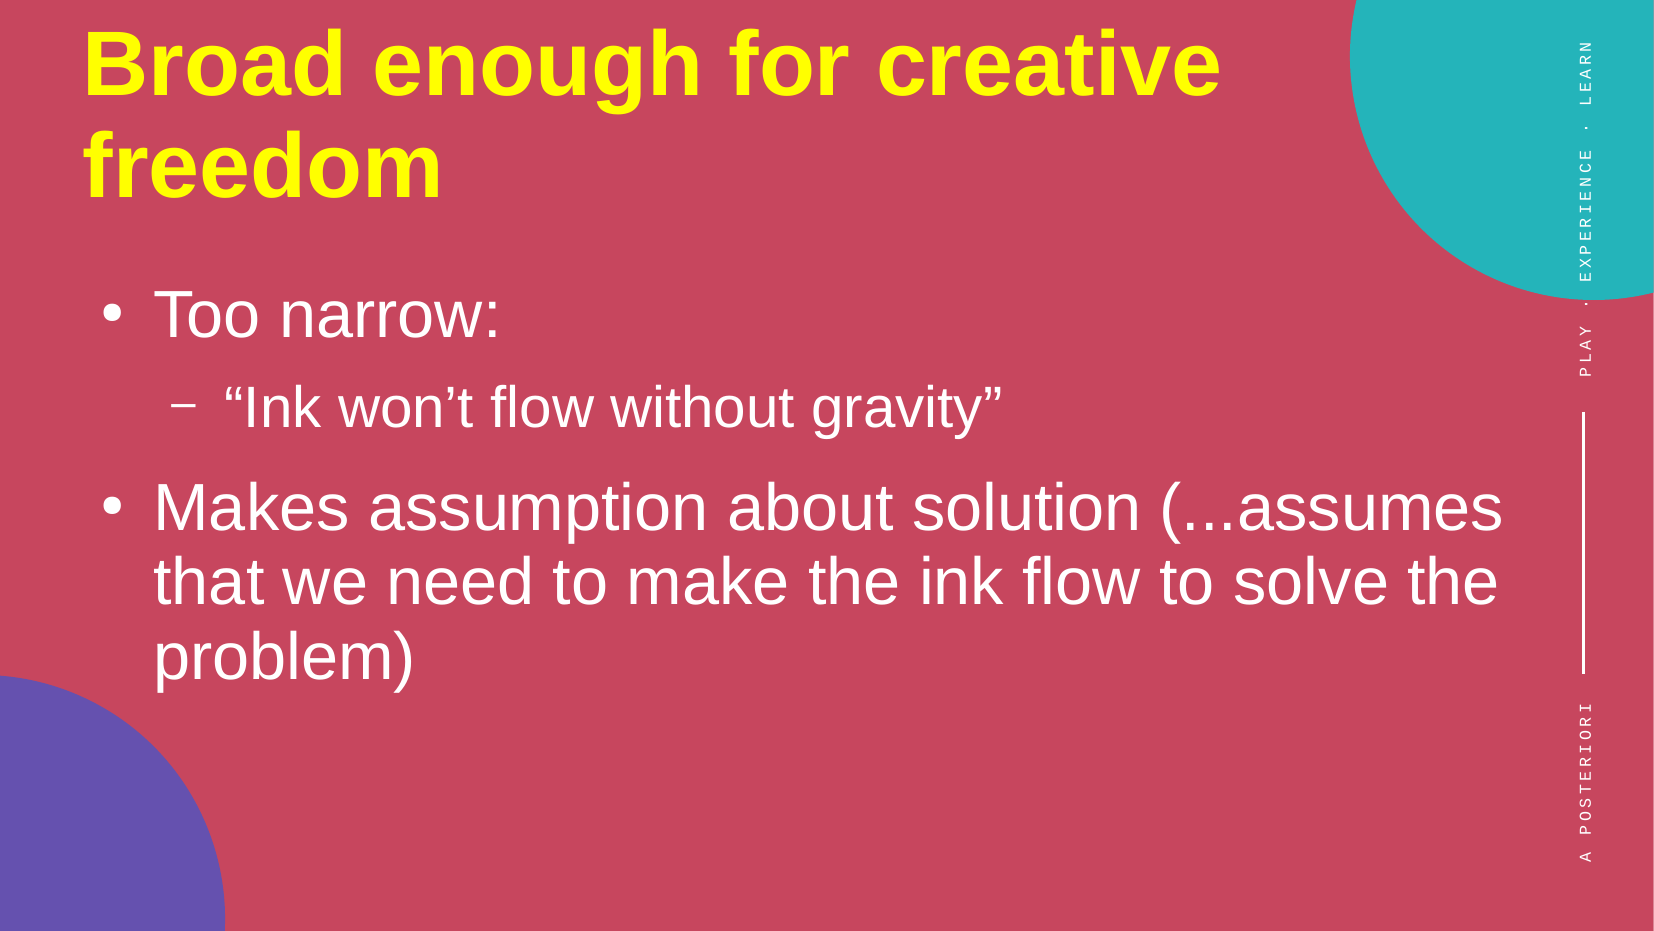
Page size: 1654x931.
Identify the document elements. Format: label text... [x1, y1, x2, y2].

list Too narrow: “Ink won’t flow without gravity” Makes assumption about solution (...assumes that we need to make the ink flow to solve the problem) [82, 276, 1571, 817]
title Broad enough for creative freedom [82, 12, 1351, 218]
